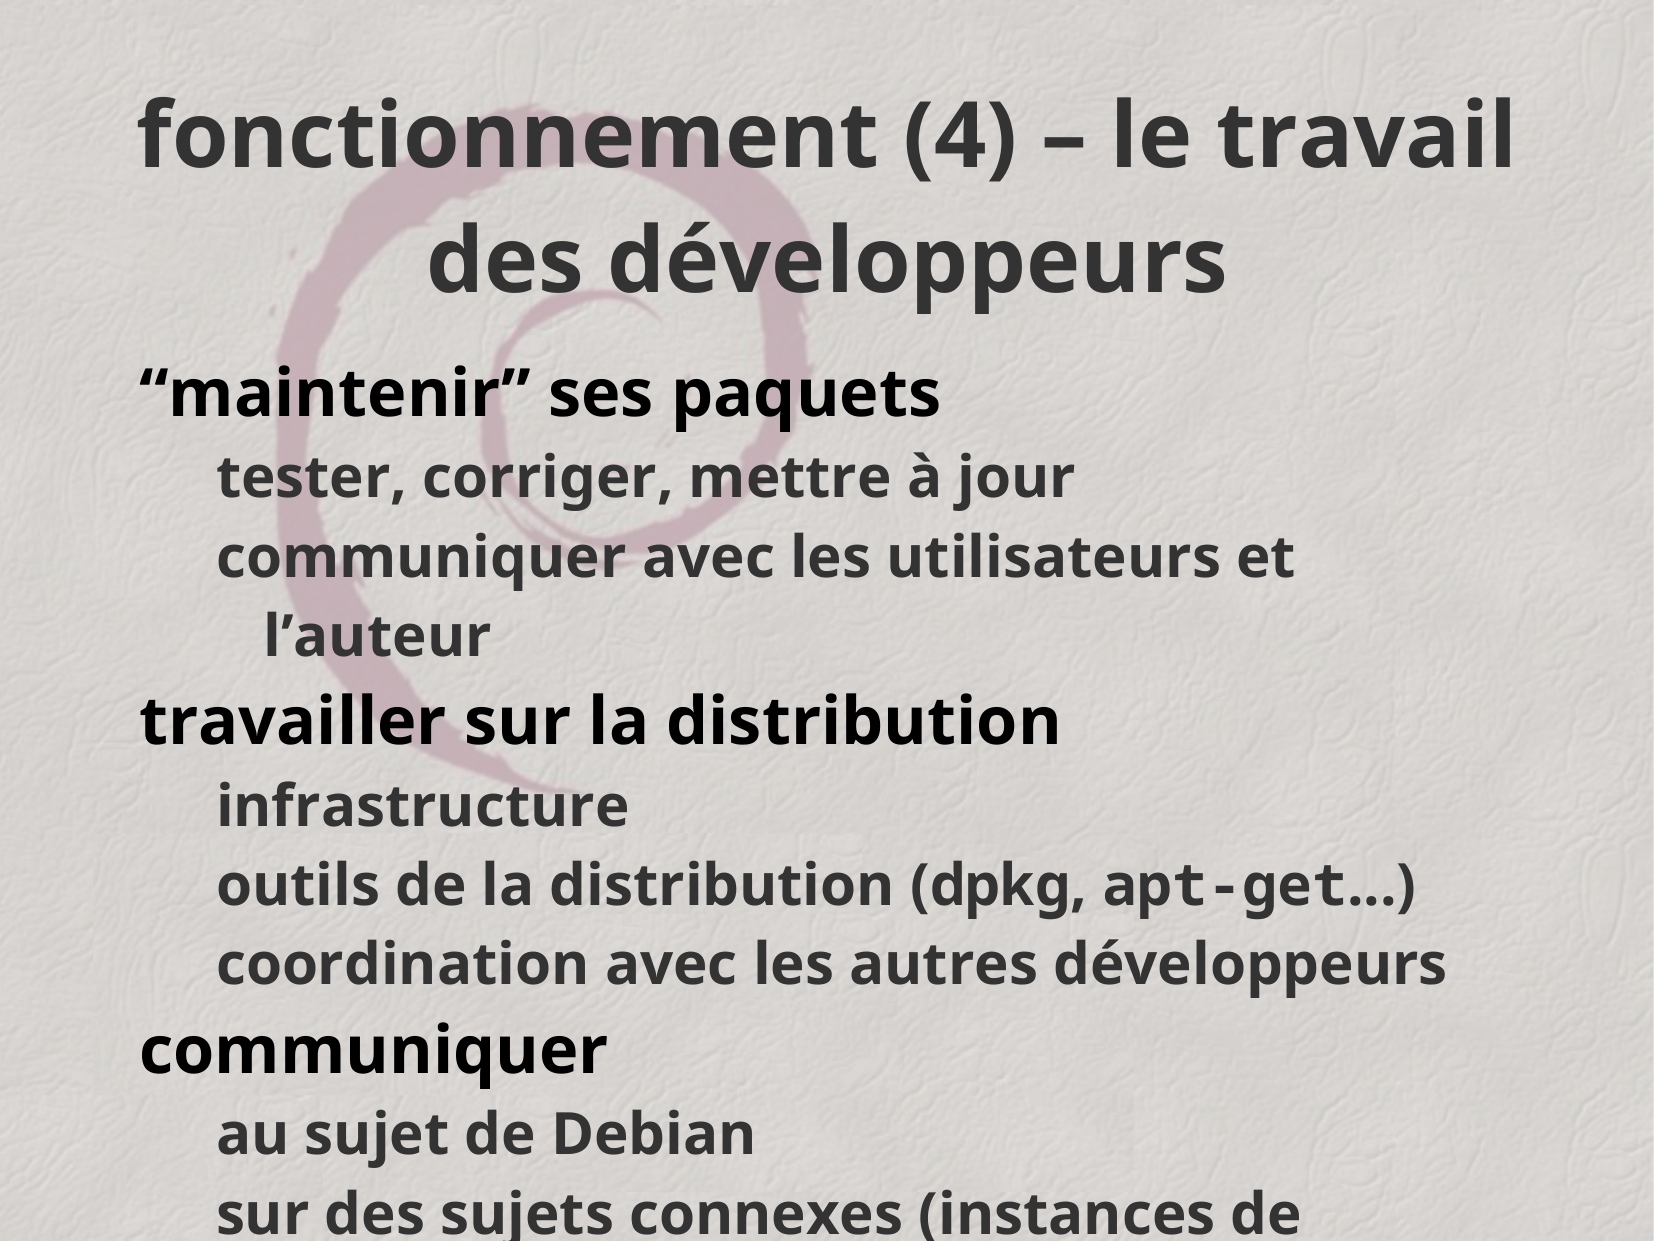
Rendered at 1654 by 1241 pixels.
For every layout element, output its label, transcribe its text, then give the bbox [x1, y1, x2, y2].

list “maintenir” ses paquets tester, corriger, mettre à jour communiquer avec les utilisateurs et l’auteur travailler sur la distribution infrastructure outils de la distribution (dpkg, apt-get...) coordination avec les autres développeurs communiquer au sujet de Debian sur des sujets connexes (instances de normalisation, législation...) [121, 344, 1534, 1116]
title fonctionnement (4) – le travail des développeurs [121, 88, 1534, 301]
picture [0, 0, 1654, 1241]
